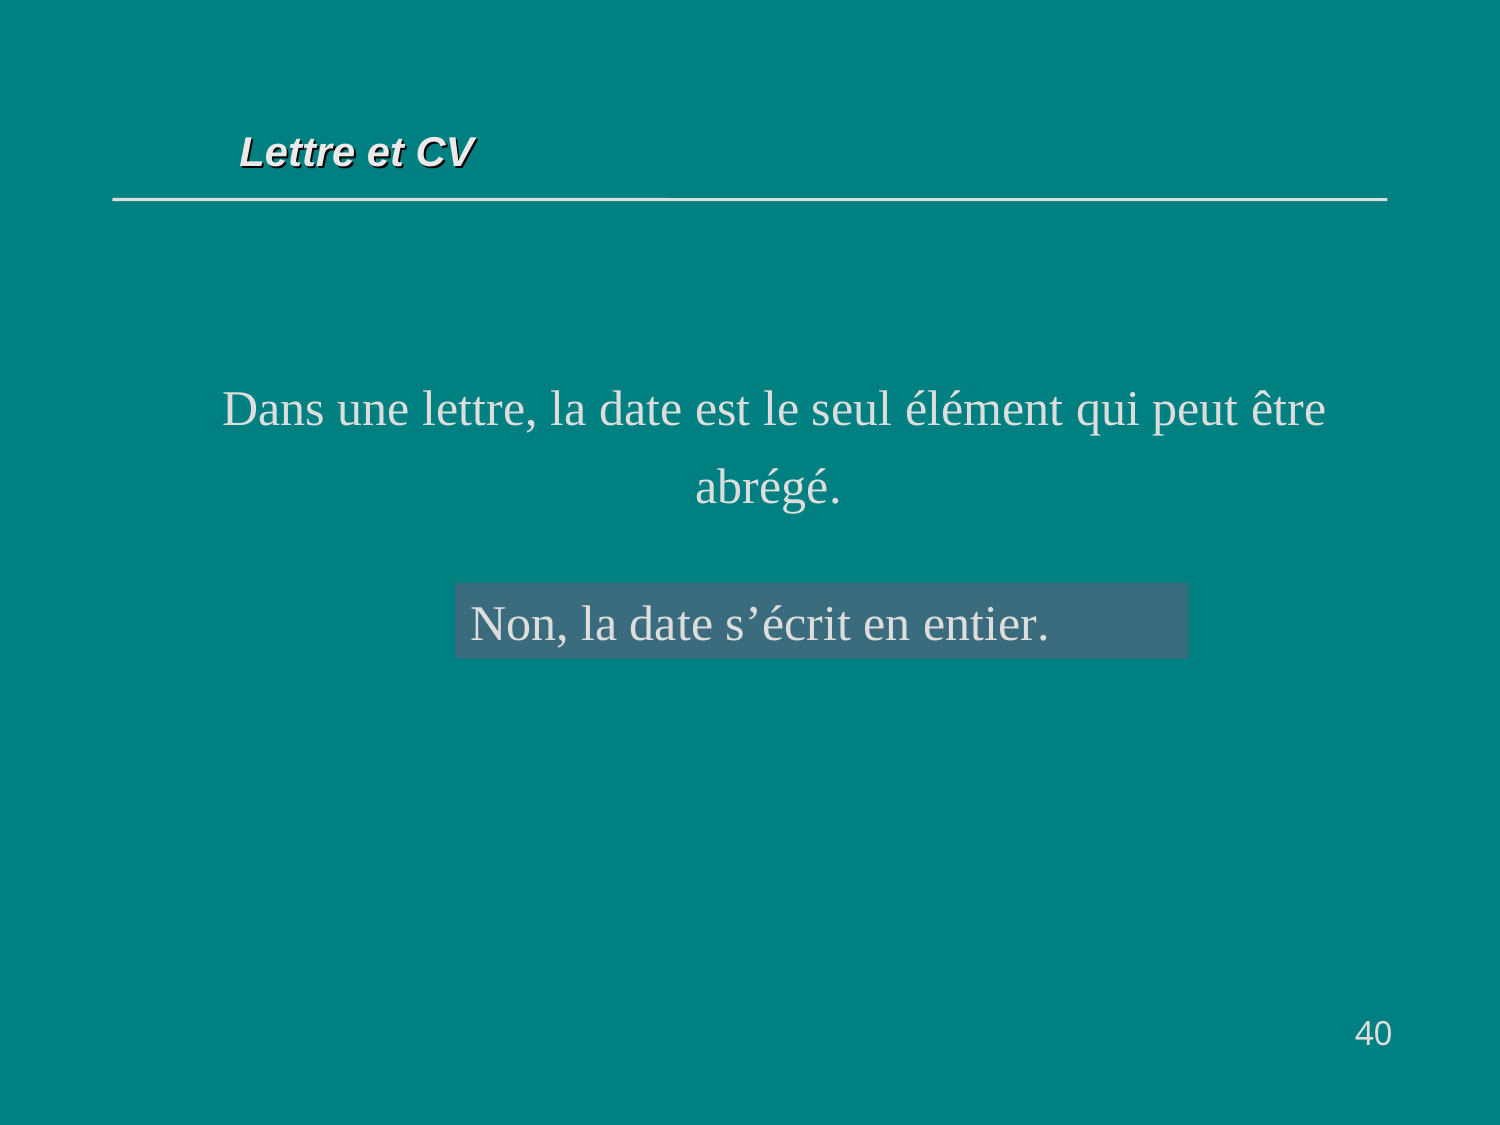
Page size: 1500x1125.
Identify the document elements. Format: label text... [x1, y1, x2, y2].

text_box Lettre et CV [224, 116, 489, 183]
text_box Non, la date s’écrit en entier. [455, 582, 1189, 659]
text_box Dans une lettre, la date est le seul élément qui peut être abrégé. V/F ? [174, 349, 1376, 642]
